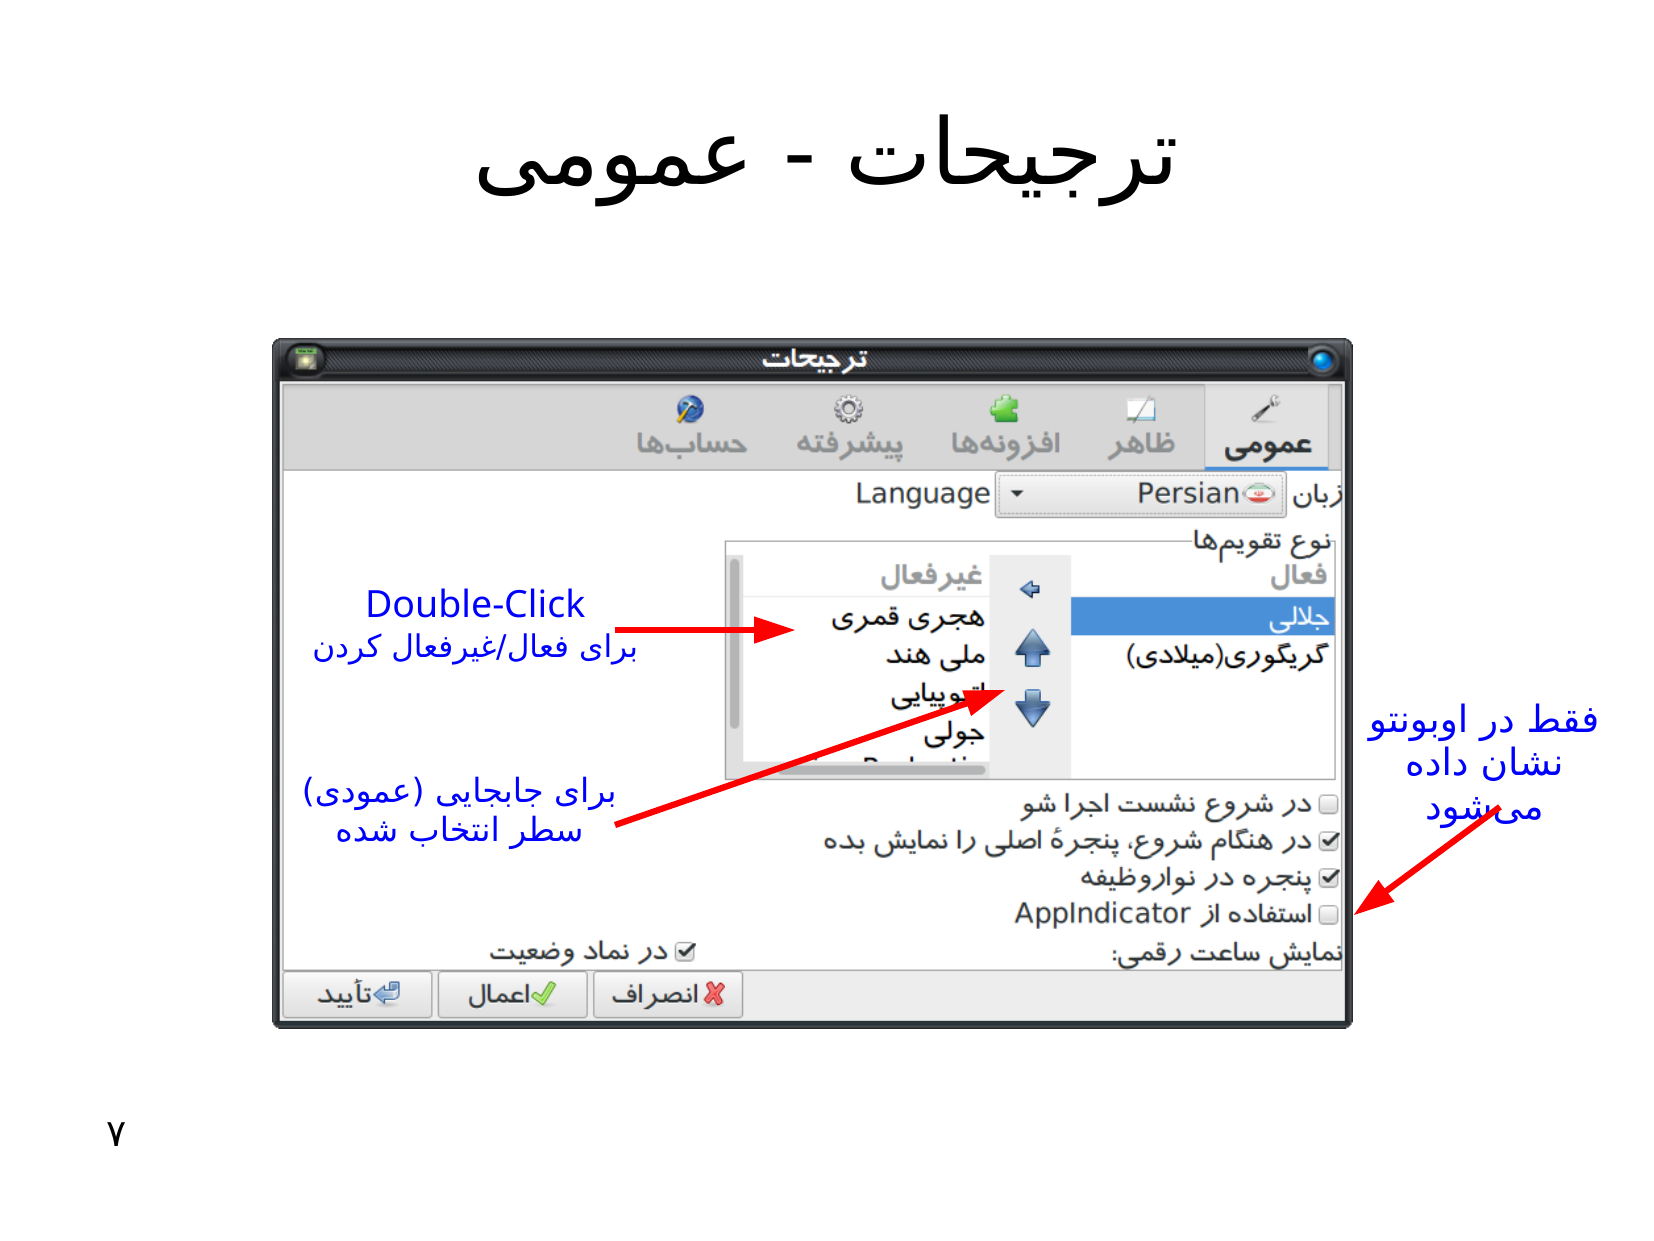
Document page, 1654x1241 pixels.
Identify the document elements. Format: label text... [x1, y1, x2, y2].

text_box Double-Click برای فعال/غیرفعال کردن [297, 570, 631, 686]
title ترجیحات - عمومی [82, 49, 1571, 257]
text_box ۷ [91, 1104, 144, 1175]
picture [272, 338, 1353, 1029]
text_box برای جابجایی (عمودی) سطر انتخاب شده [287, 764, 616, 878]
text_box فقط در اوبونتو نشان داده می‌شود [1354, 690, 1654, 815]
